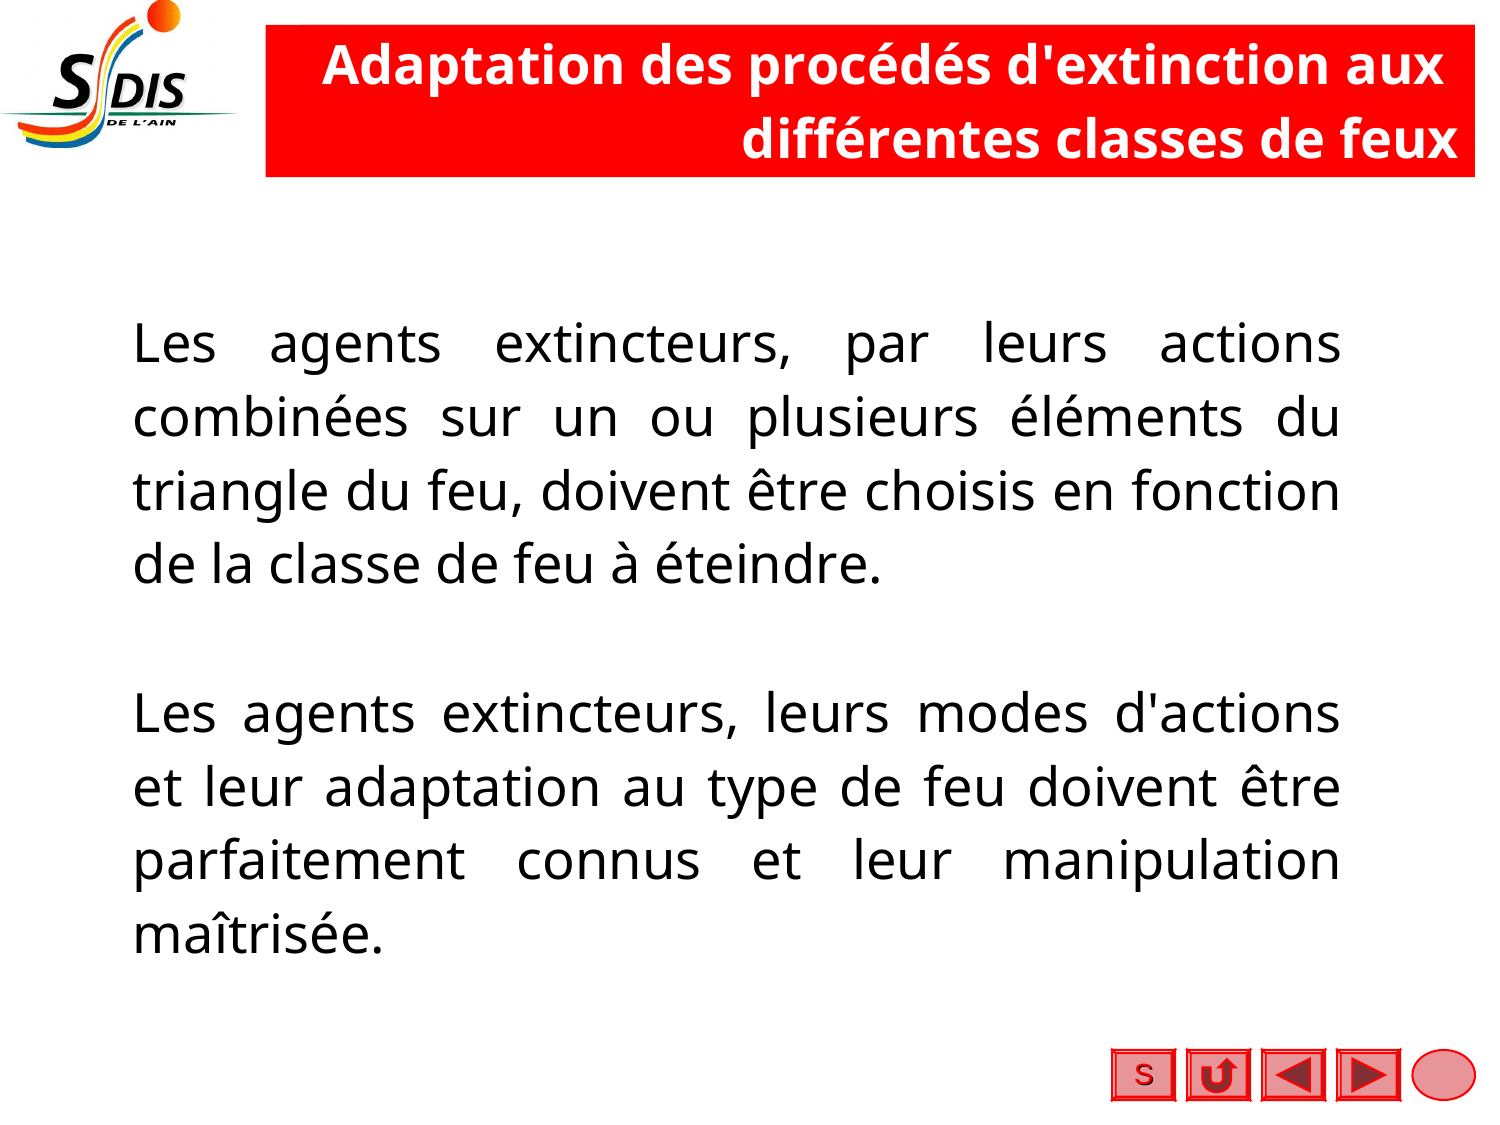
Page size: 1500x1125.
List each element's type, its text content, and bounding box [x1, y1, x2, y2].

picture [1267, 1067, 1320, 1095]
text_box [1412, 1049, 1476, 1101]
text_box Adaptation des procédés d'extinction aux différentes classes de feux [265, 24, 1475, 178]
picture [1192, 1067, 1245, 1095]
picture [0, 0, 237, 148]
picture [1212, 1067, 1221, 1082]
picture [1117, 1067, 1170, 1095]
picture [1342, 1055, 1395, 1095]
text_box Les agents extincteurs, par leurs actions combinées sur un ou plusieurs éléments du triangle du feu, doivent être choisis en fonction de la classe de feu à éteindre. Les agents extincteurs, leurs modes d'actions et leur adaptation au type de feu doivent être parfaitement connus et leur manipulation maîtrisée. [118, 296, 1359, 1067]
